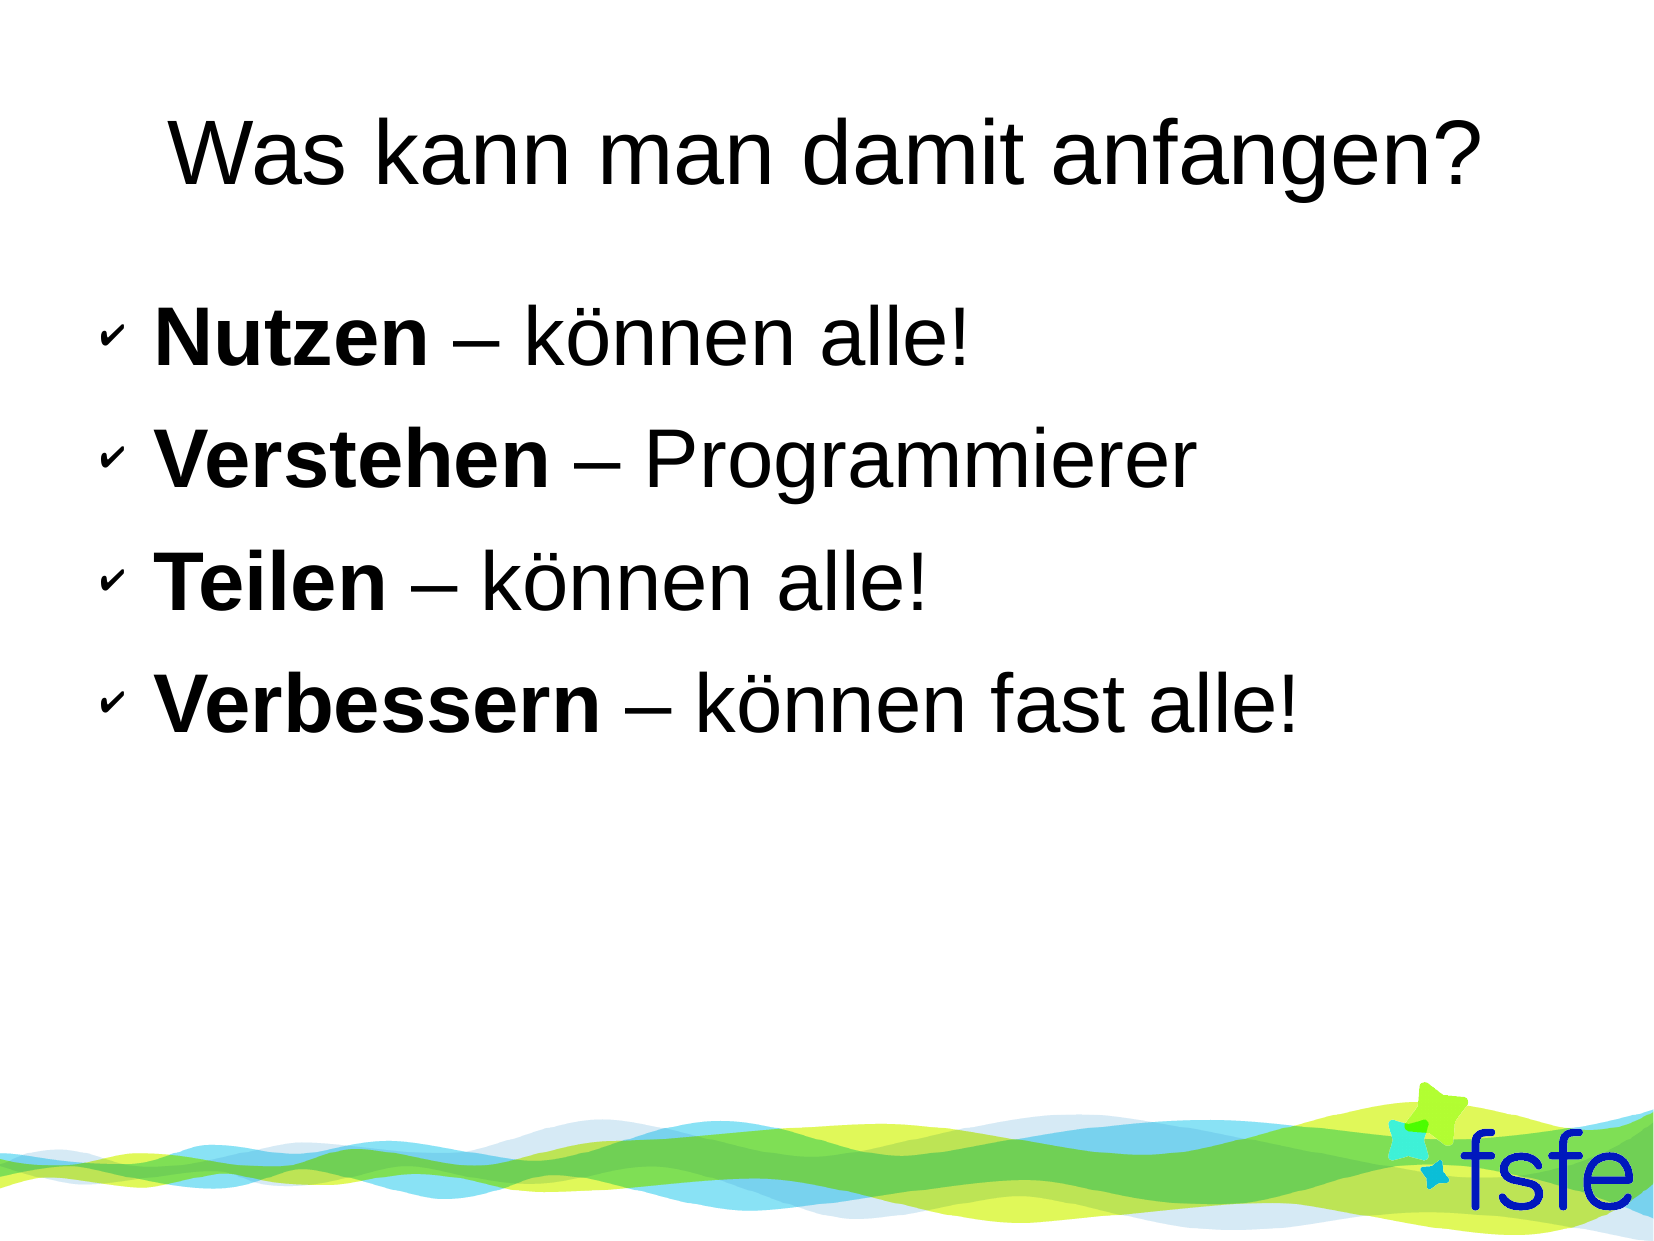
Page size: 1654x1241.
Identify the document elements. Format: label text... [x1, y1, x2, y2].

title Was kann man damit anfangen? [82, 49, 1571, 257]
list Nutzen – können alle! Verstehen – Programmierer Teilen – können alle! Verbessern – können fast alle! [82, 290, 1571, 1109]
picture [0, 1081, 1654, 1241]
